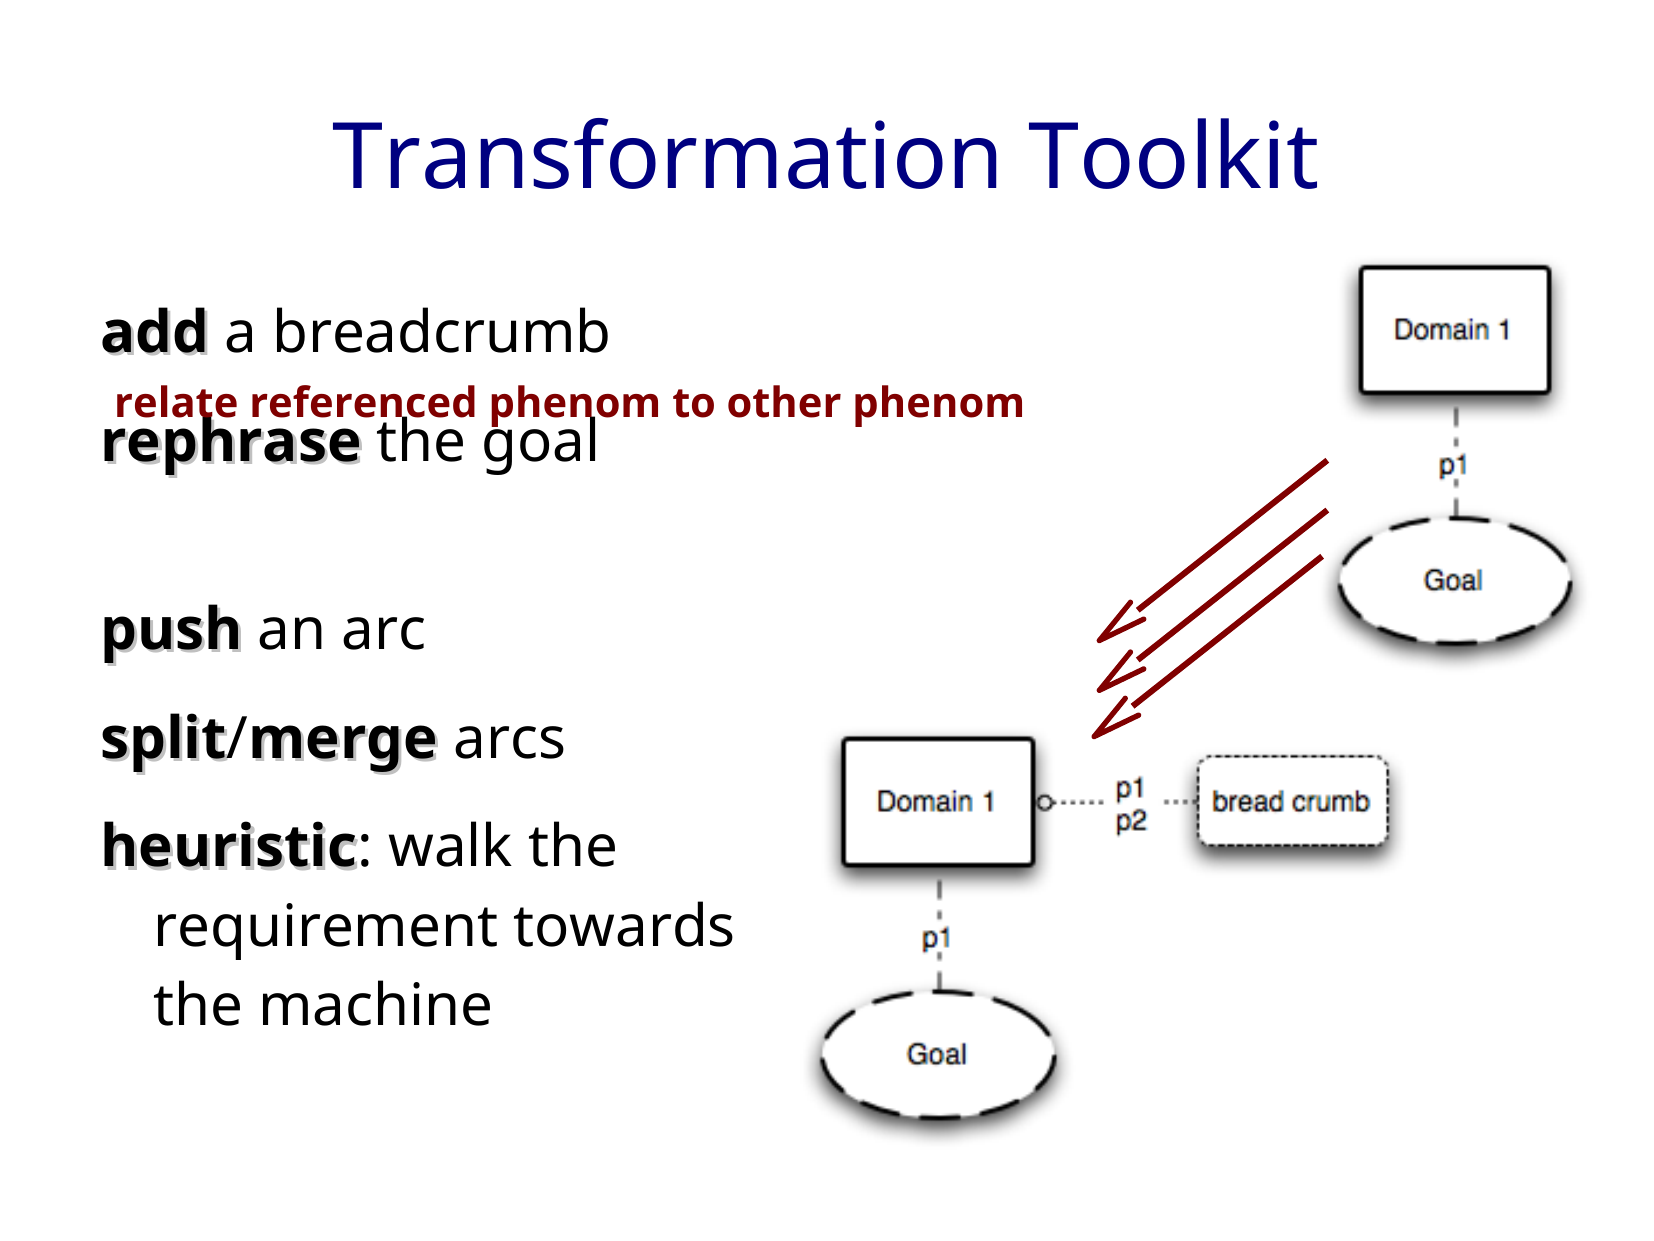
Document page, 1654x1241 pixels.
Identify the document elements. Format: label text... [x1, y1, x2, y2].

title Transformation Toolkit [82, 49, 1571, 257]
list add a breadcrumb rephrase the goal push an arc split/merge arcs heuristic: walk the requirement towards the machine [82, 290, 809, 1156]
picture [1292, 231, 1654, 700]
text_box relate referenced phenom to other phenom [112, 355, 1028, 447]
picture [774, 702, 1434, 1175]
